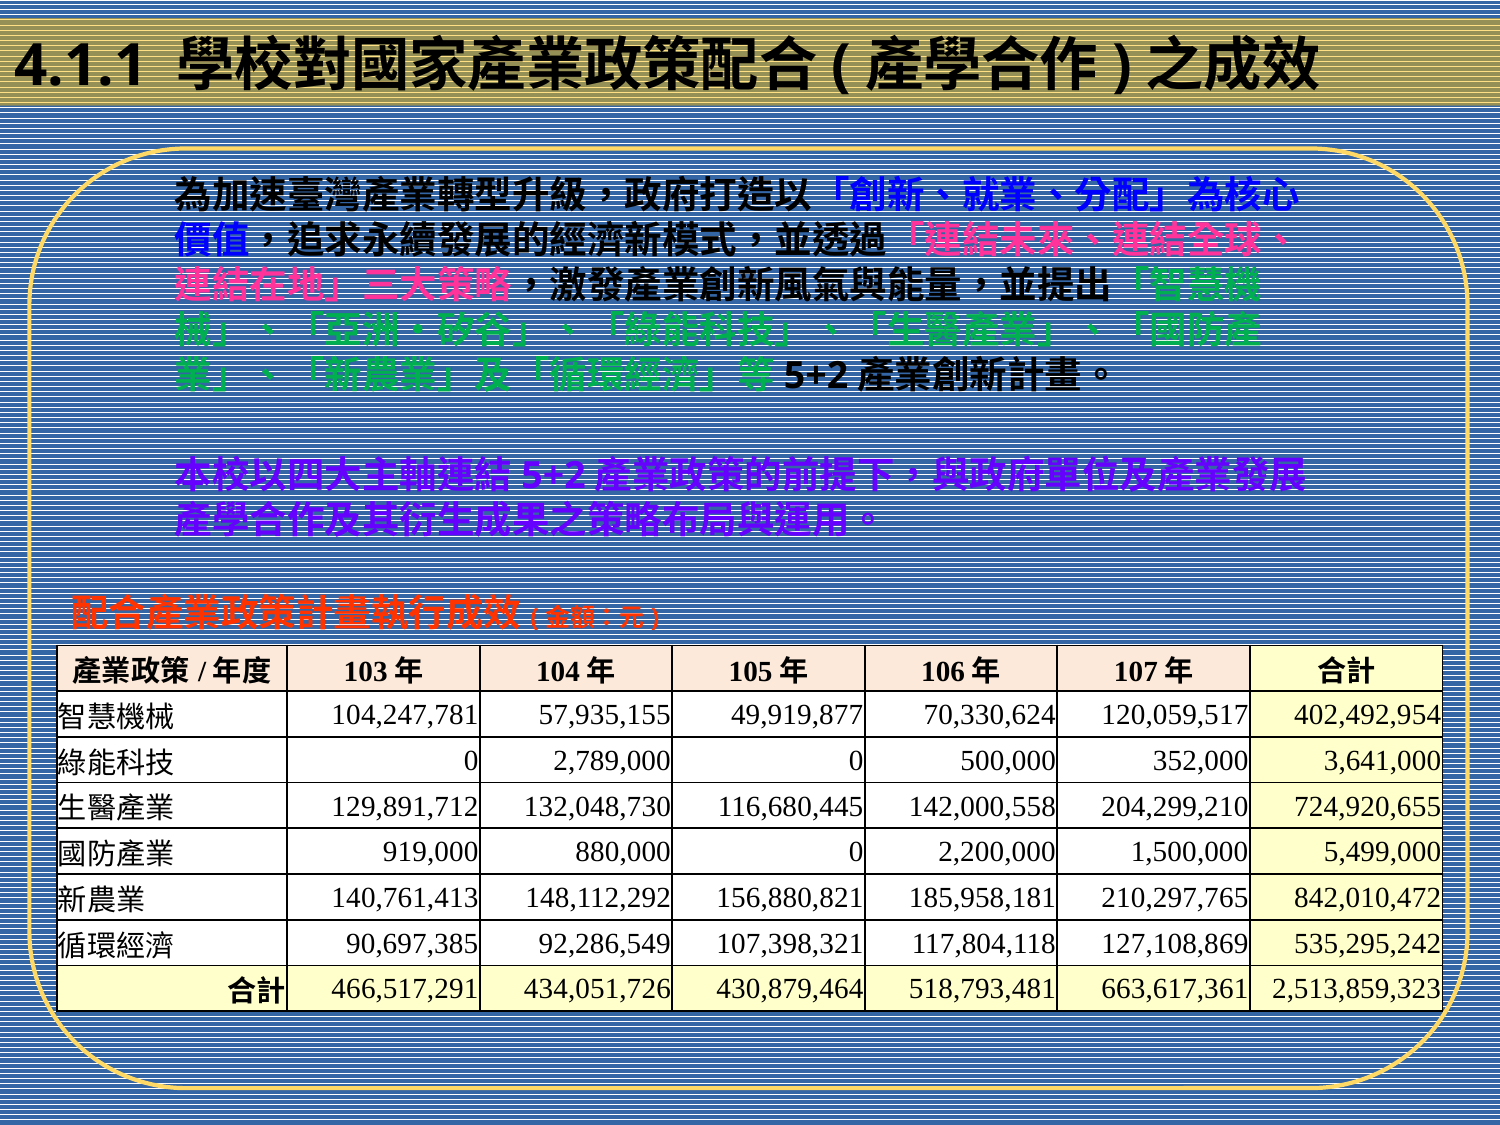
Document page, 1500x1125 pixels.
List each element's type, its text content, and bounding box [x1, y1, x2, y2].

table_cell 107,398,321 [673, 921, 864, 965]
text_box 為加速臺灣產業轉型升級，政府打造以「創新、就業、分配」為核心價值，追求永續發展的經濟新模式，並透過「連結未來、連結全球、連結在地」三大策略，激發產業創新風氣與能量，並提出「智慧機械」、「亞洲‧矽谷」、「綠能科技」、「生醫產業」、「國防產業」、「新農業」及「循環經濟」等5+2產業創新計畫。 本校以四大主軸連結5+2產業政策的前提下，與政府單位及產業發展產學合作及其衍生成果之策略布局與運用。 [160, 163, 1337, 549]
table_cell 0 [673, 738, 864, 782]
table_cell 生醫產業 [58, 783, 286, 827]
table_cell 新農業 [58, 875, 286, 919]
table_cell 185,958,181 [866, 875, 1056, 919]
table_cell 210,297,765 [1058, 875, 1249, 919]
table_header 104年 [481, 646, 671, 690]
table_cell 3,641,000 [1251, 738, 1442, 782]
table_cell 129,891,712 [288, 783, 479, 827]
table_cell 92,286,549 [481, 921, 671, 965]
table_header 合計 [1251, 646, 1442, 690]
table_header 105年 [673, 646, 864, 690]
table_cell 156,880,821 [673, 875, 864, 919]
table_cell 合計 [58, 966, 286, 1010]
table_cell 104,247,781 [288, 692, 479, 736]
table_cell 500,000 [866, 738, 1056, 782]
table_cell 120,059,517 [1058, 692, 1249, 736]
table_cell 402,492,954 [1251, 692, 1442, 736]
table_cell 919,000 [288, 829, 479, 873]
table_cell 5,499,000 [1251, 829, 1442, 873]
table_cell 842,010,472 [1251, 875, 1442, 919]
table_cell 2,200,000 [866, 829, 1056, 873]
table_cell 204,299,210 [1058, 783, 1249, 827]
table_cell 2,513,859,323 [1251, 966, 1442, 1010]
table_header 107年 [1058, 646, 1249, 690]
table_header 106年 [866, 646, 1056, 690]
table_cell 132,048,730 [481, 783, 671, 827]
table_cell 466,517,291 [288, 966, 479, 1010]
table_cell 57,935,155 [481, 692, 671, 736]
table_cell 127,108,869 [1058, 921, 1249, 965]
table_cell 智慧機械 [58, 692, 286, 736]
table_cell 663,617,361 [1058, 966, 1249, 1010]
table_cell 國防產業 [58, 829, 286, 873]
text_box 配合產業政策計畫執行成效(金額：元) [56, 581, 1234, 642]
table_cell 90,697,385 [288, 921, 479, 965]
table_cell 49,919,877 [673, 692, 864, 736]
table_cell 140,761,413 [288, 875, 479, 919]
table_cell 518,793,481 [866, 966, 1056, 1010]
table_cell 綠能科技 [58, 738, 286, 782]
table_cell 循環經濟 [58, 921, 286, 965]
table_cell 352,000 [1058, 738, 1249, 782]
table_cell 2,789,000 [481, 738, 671, 782]
table_cell 1,500,000 [1058, 829, 1249, 873]
table_cell 535,295,242 [1251, 921, 1442, 965]
table_cell 117,804,118 [866, 921, 1056, 965]
table_cell 434,051,726 [481, 966, 671, 1010]
table_cell 116,680,445 [673, 783, 864, 827]
table_header 103年 [288, 646, 479, 690]
table_cell 142,000,558 [866, 783, 1056, 827]
table_cell 148,112,292 [481, 875, 671, 919]
table_cell 0 [288, 738, 479, 782]
text_box 4.1.1 學校對國家產業政策配合(產學合作)之成效 [0, 19, 1500, 105]
table_cell 70,330,624 [866, 692, 1056, 736]
table_cell 880,000 [481, 829, 671, 873]
table_header 產業政策/年度 [58, 646, 286, 690]
table_cell 430,879,464 [673, 966, 864, 1010]
table_cell 0 [673, 829, 864, 873]
table_cell 724,920,655 [1251, 783, 1442, 827]
